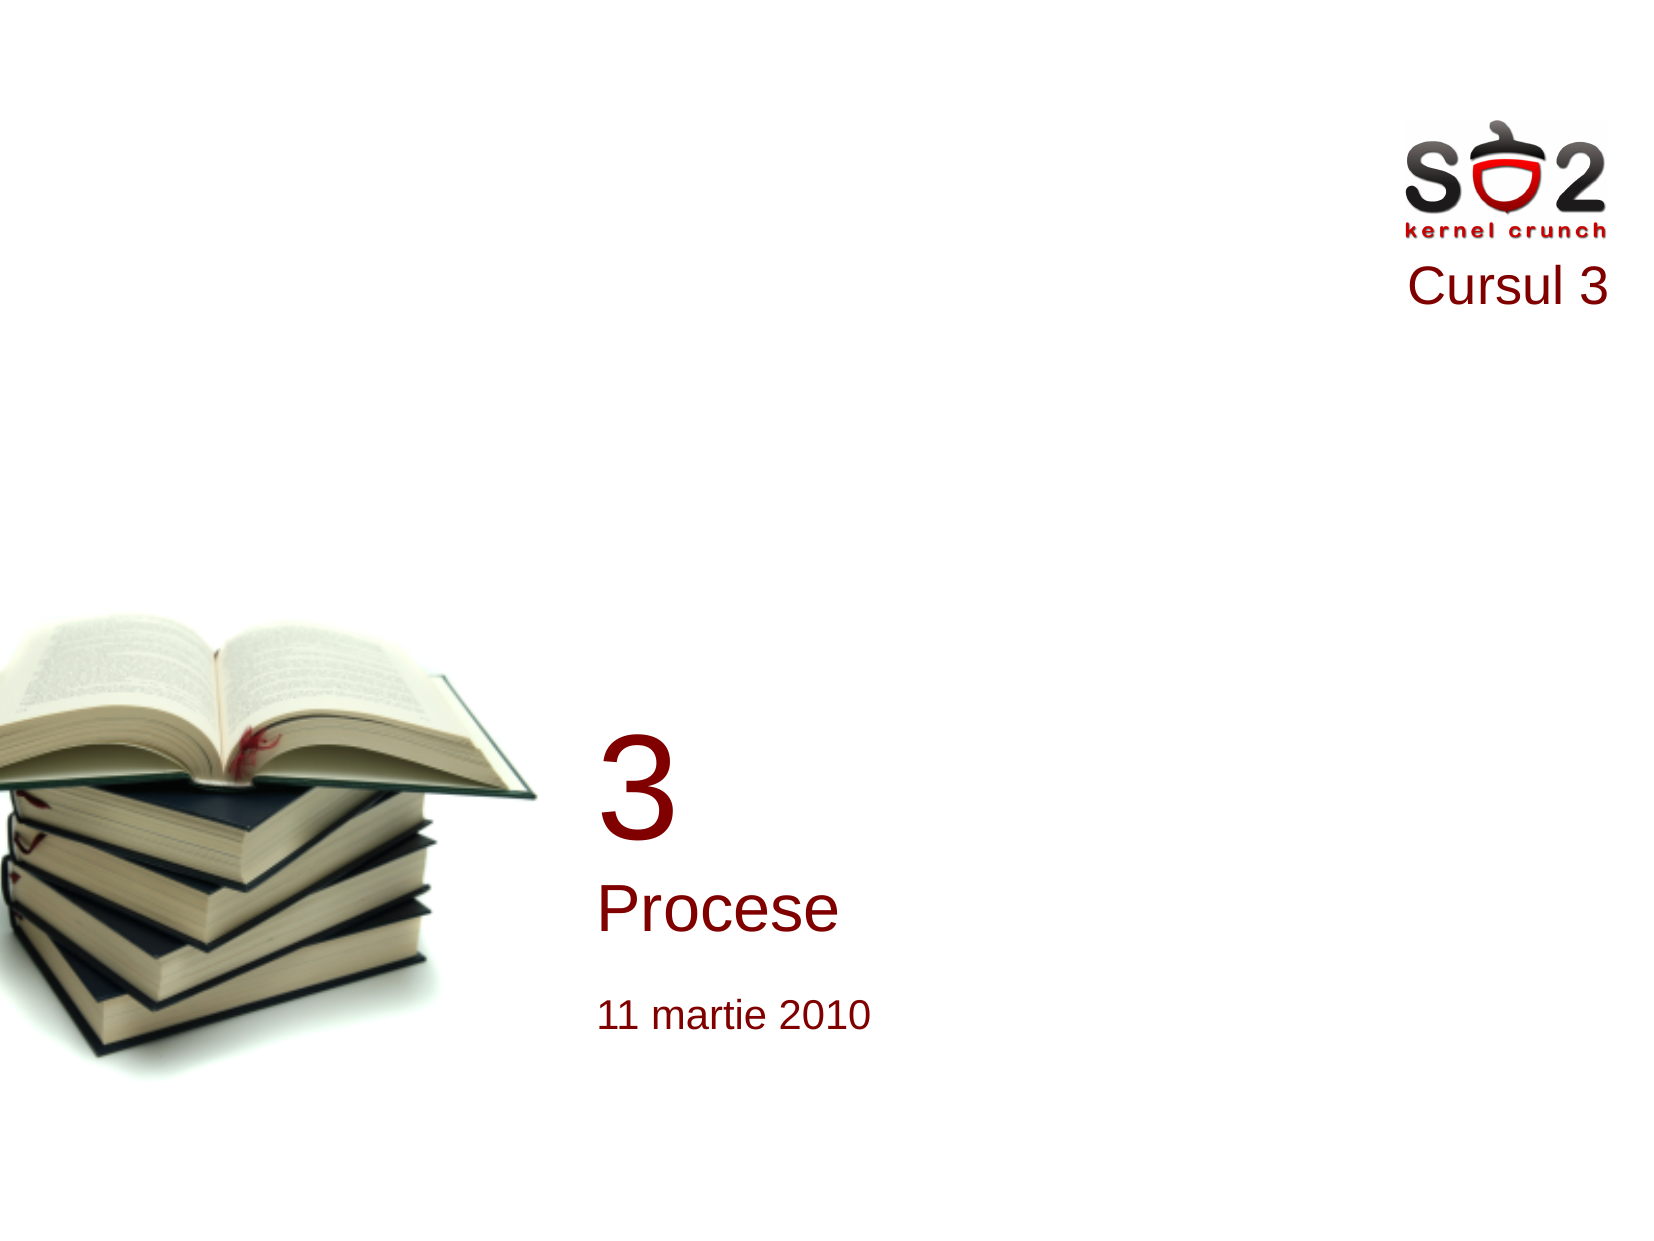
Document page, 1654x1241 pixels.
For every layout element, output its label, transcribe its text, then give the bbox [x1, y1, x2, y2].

picture [0, 599, 544, 1087]
picture [1404, 118, 1607, 240]
subtitle 3 Procese 11 martie 2010 [561, 686, 1565, 1056]
title Cursul 3 [1387, 248, 1630, 323]
